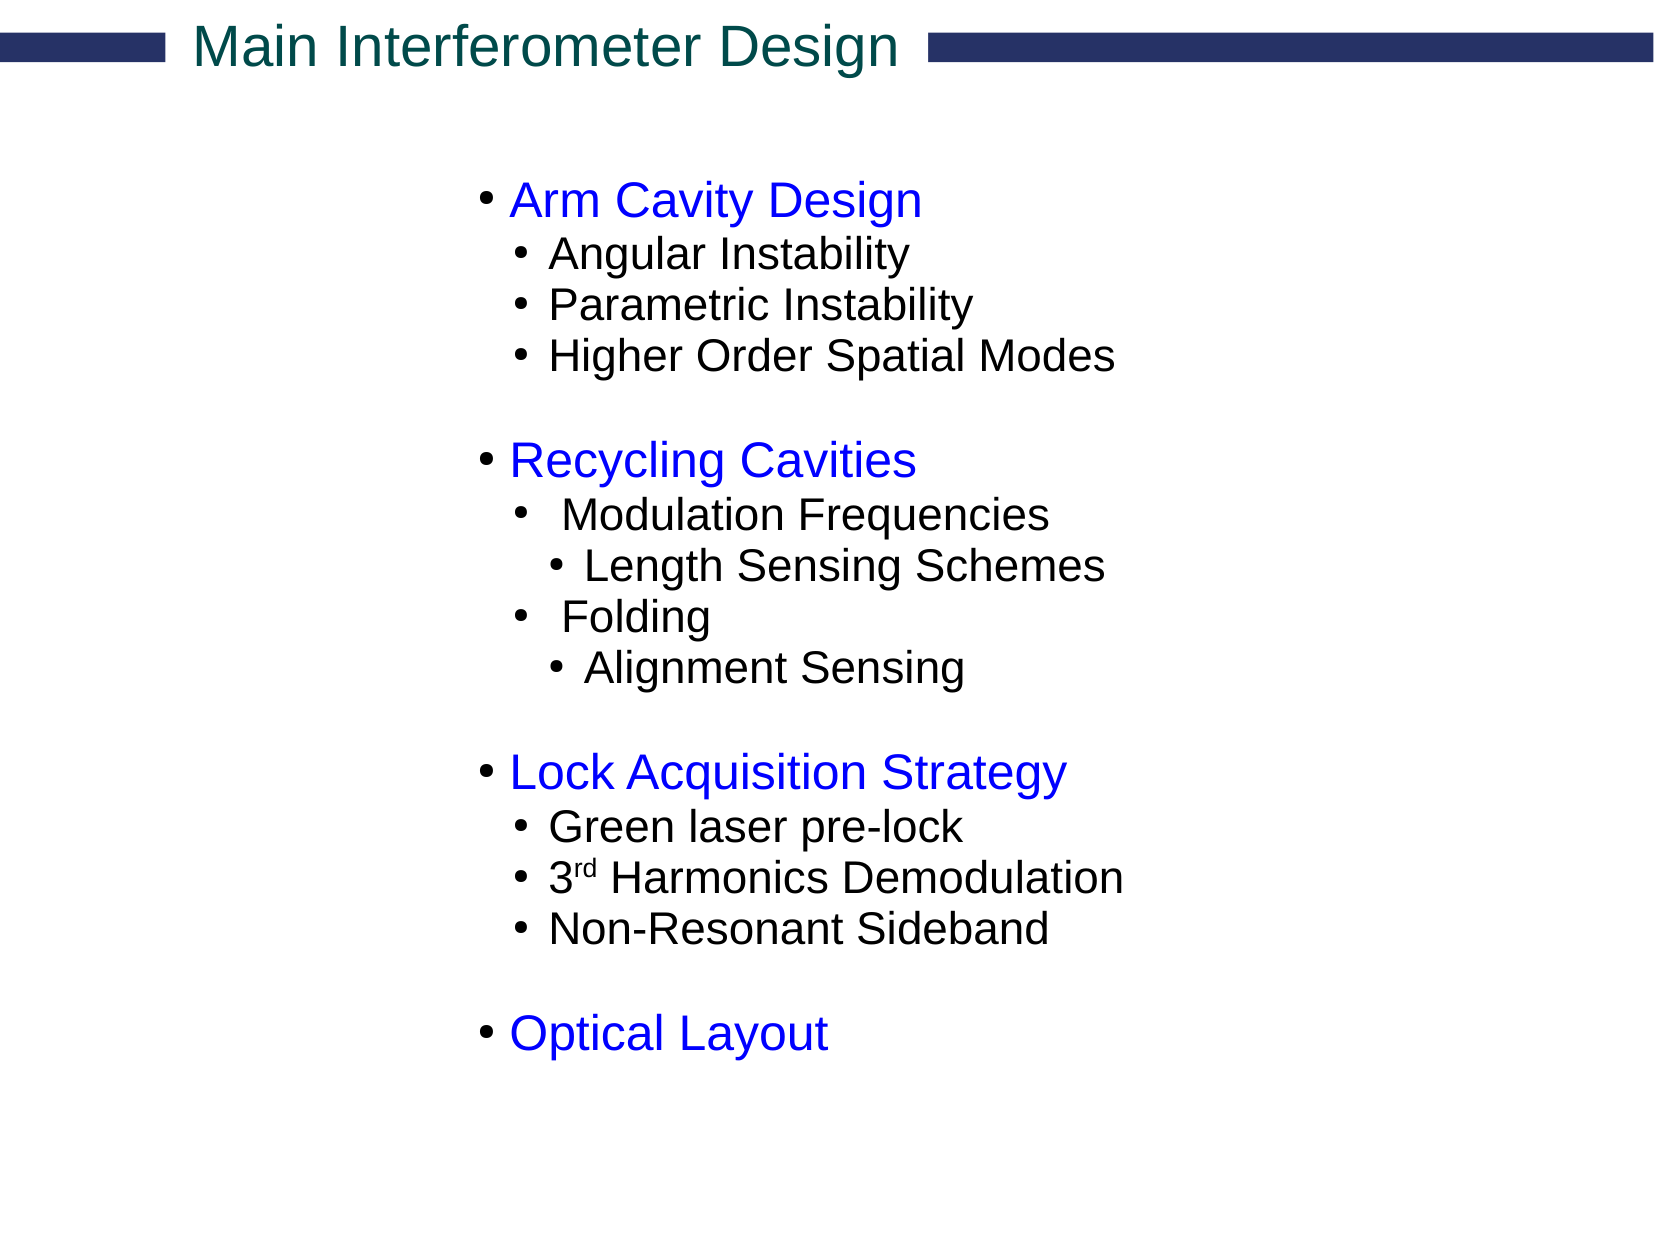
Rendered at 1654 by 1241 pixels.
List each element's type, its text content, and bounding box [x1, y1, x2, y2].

text_box Arm Cavity Design Angular Instability Parametric Instability Higher Order Spatial Modes Recycling Cavities Modulation Frequencies Length Sensing Schemes Folding Alignment Sensing Lock Acquisition Strategy Green laser pre-lock 3rd Harmonics Demodulation Non-Resonant Sideband Optical Layout [462, 164, 1140, 1122]
title Main Interferometer Design [165, 13, 929, 79]
